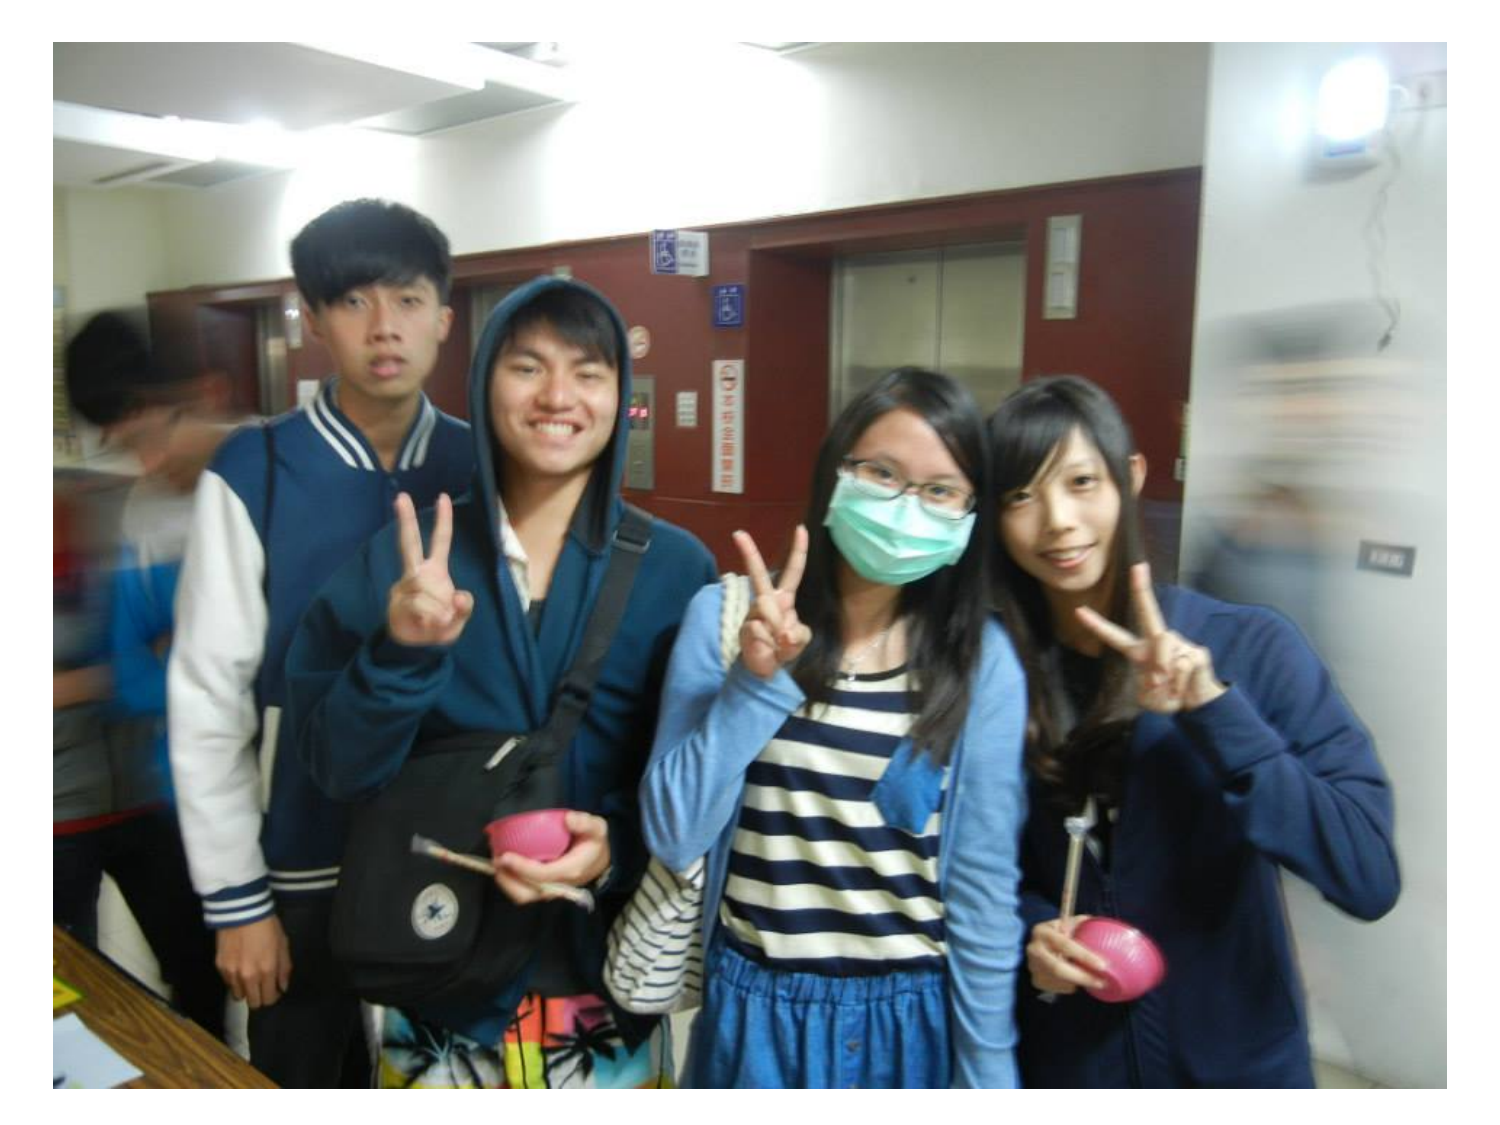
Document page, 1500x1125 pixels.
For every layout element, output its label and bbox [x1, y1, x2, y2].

picture [53, 42, 1447, 1089]
